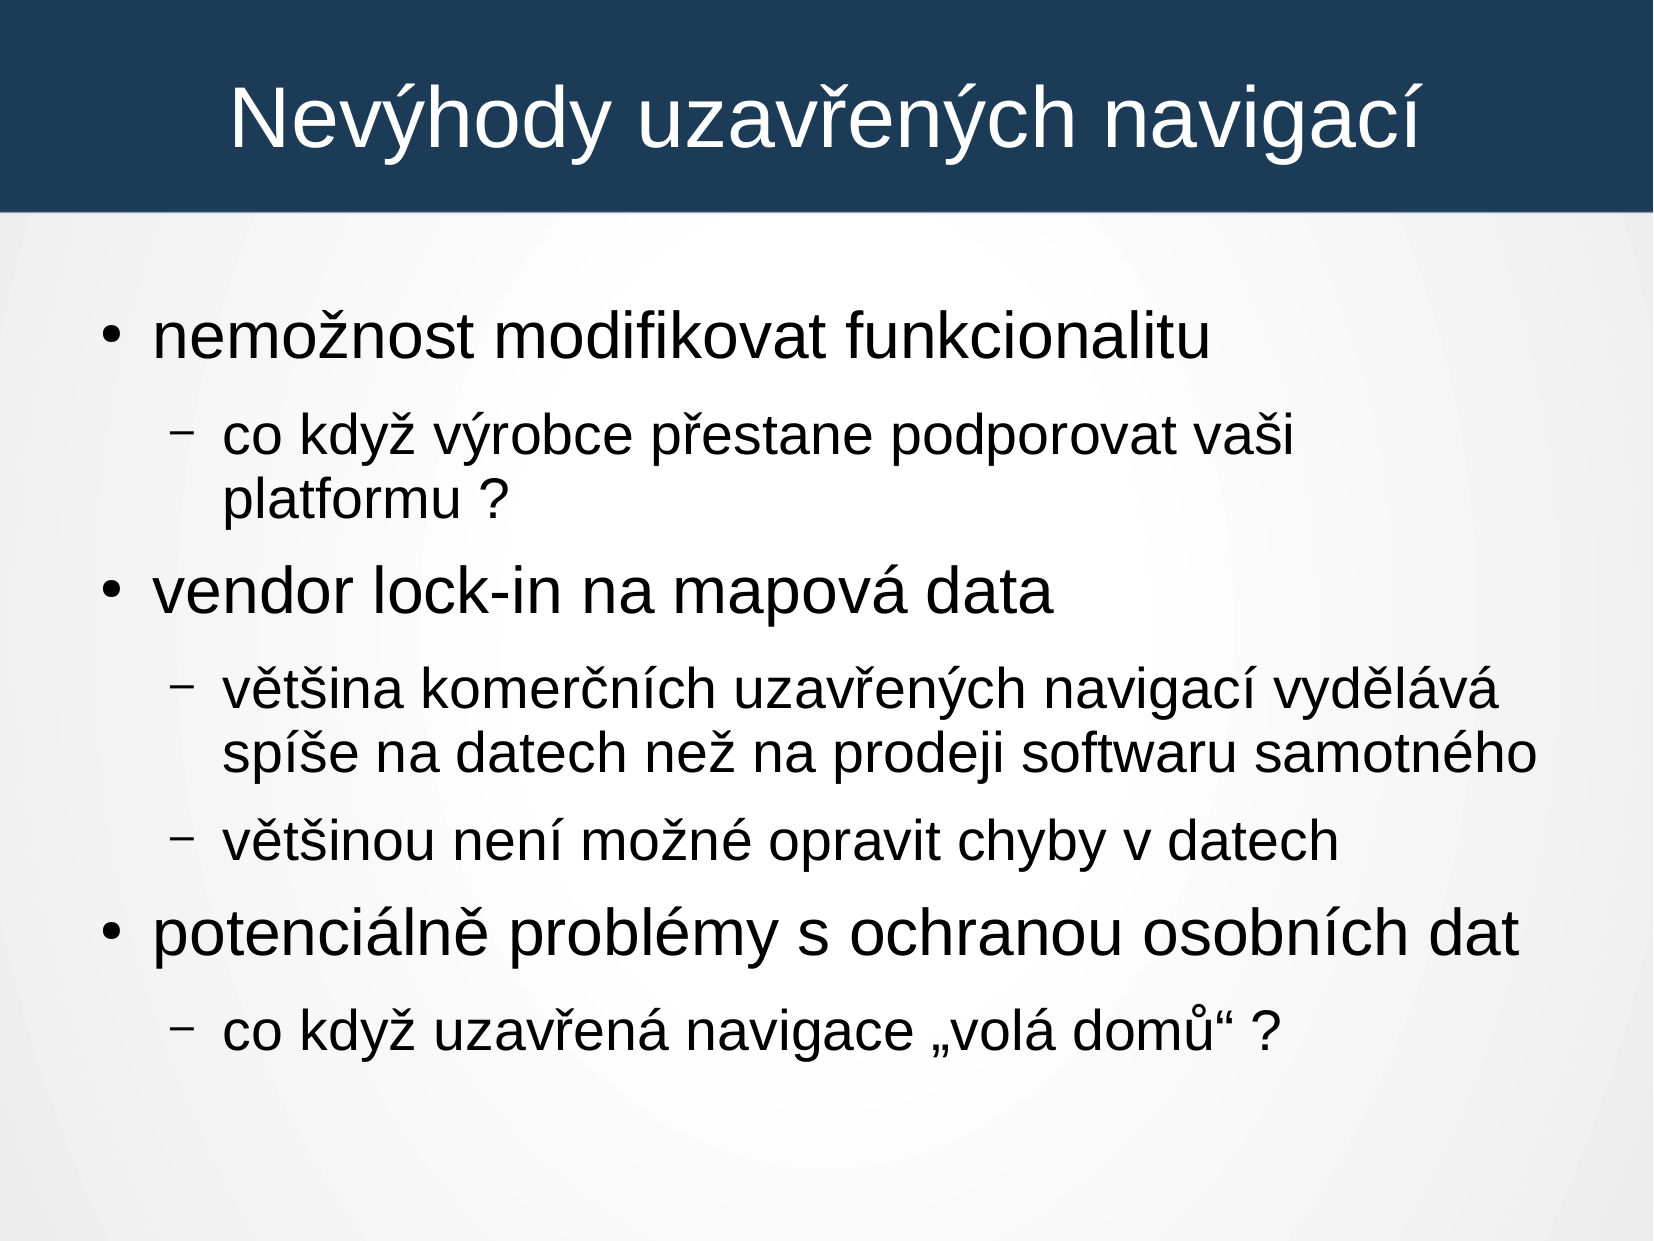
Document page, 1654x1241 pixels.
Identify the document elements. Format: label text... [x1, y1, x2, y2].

list nemožnost modifikovat funkcionalitu co když výrobce přestane podporovat vaši platformu ? vendor lock-in na mapová data většina komerčních uzavřených navigací vydělává spíše na datech než na prodeji softwaru samotného většinou není možné opravit chyby v datech potenciálně problémy s ochranou osobních dat co když uzavřená navigace „volá domů“ ? [82, 299, 1571, 1063]
title Nevýhody uzavřených navigací [82, 47, 1571, 189]
picture [0, 0, 1653, 1241]
